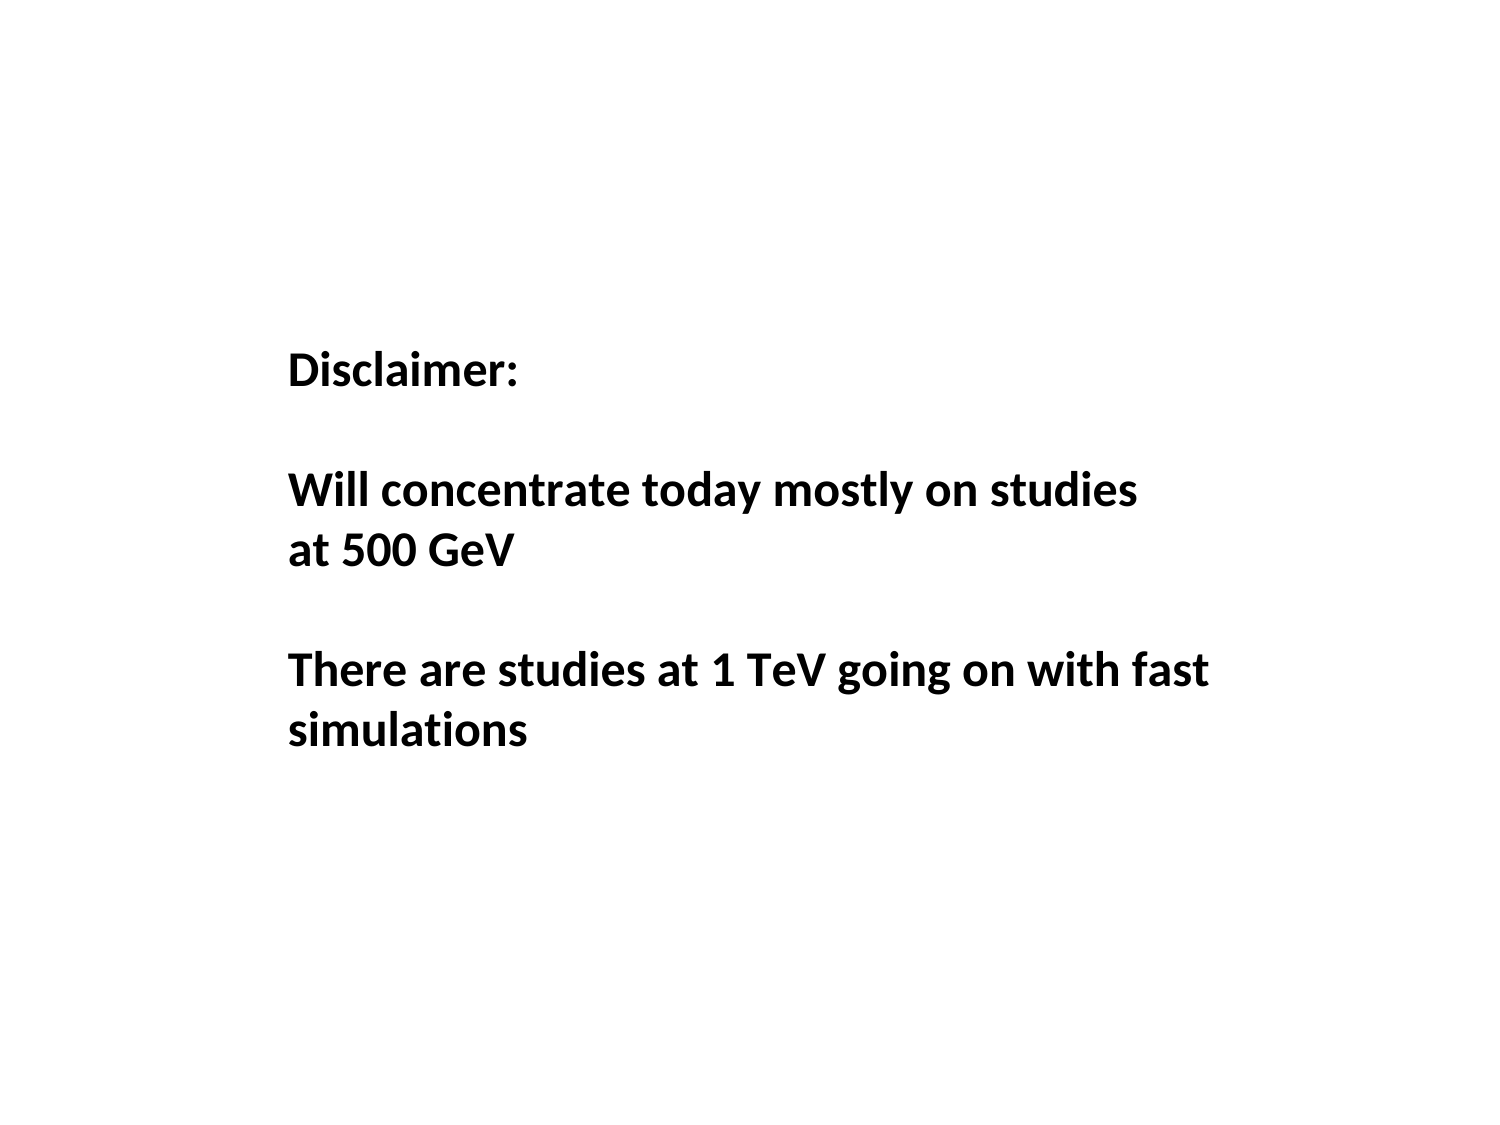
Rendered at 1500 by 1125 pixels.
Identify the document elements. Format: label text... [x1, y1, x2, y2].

text_box Disclaimer: Will concentrate today mostly on studies at 500 GeV There are studies at 1 TeV going on with fast simulations [273, 328, 1226, 764]
